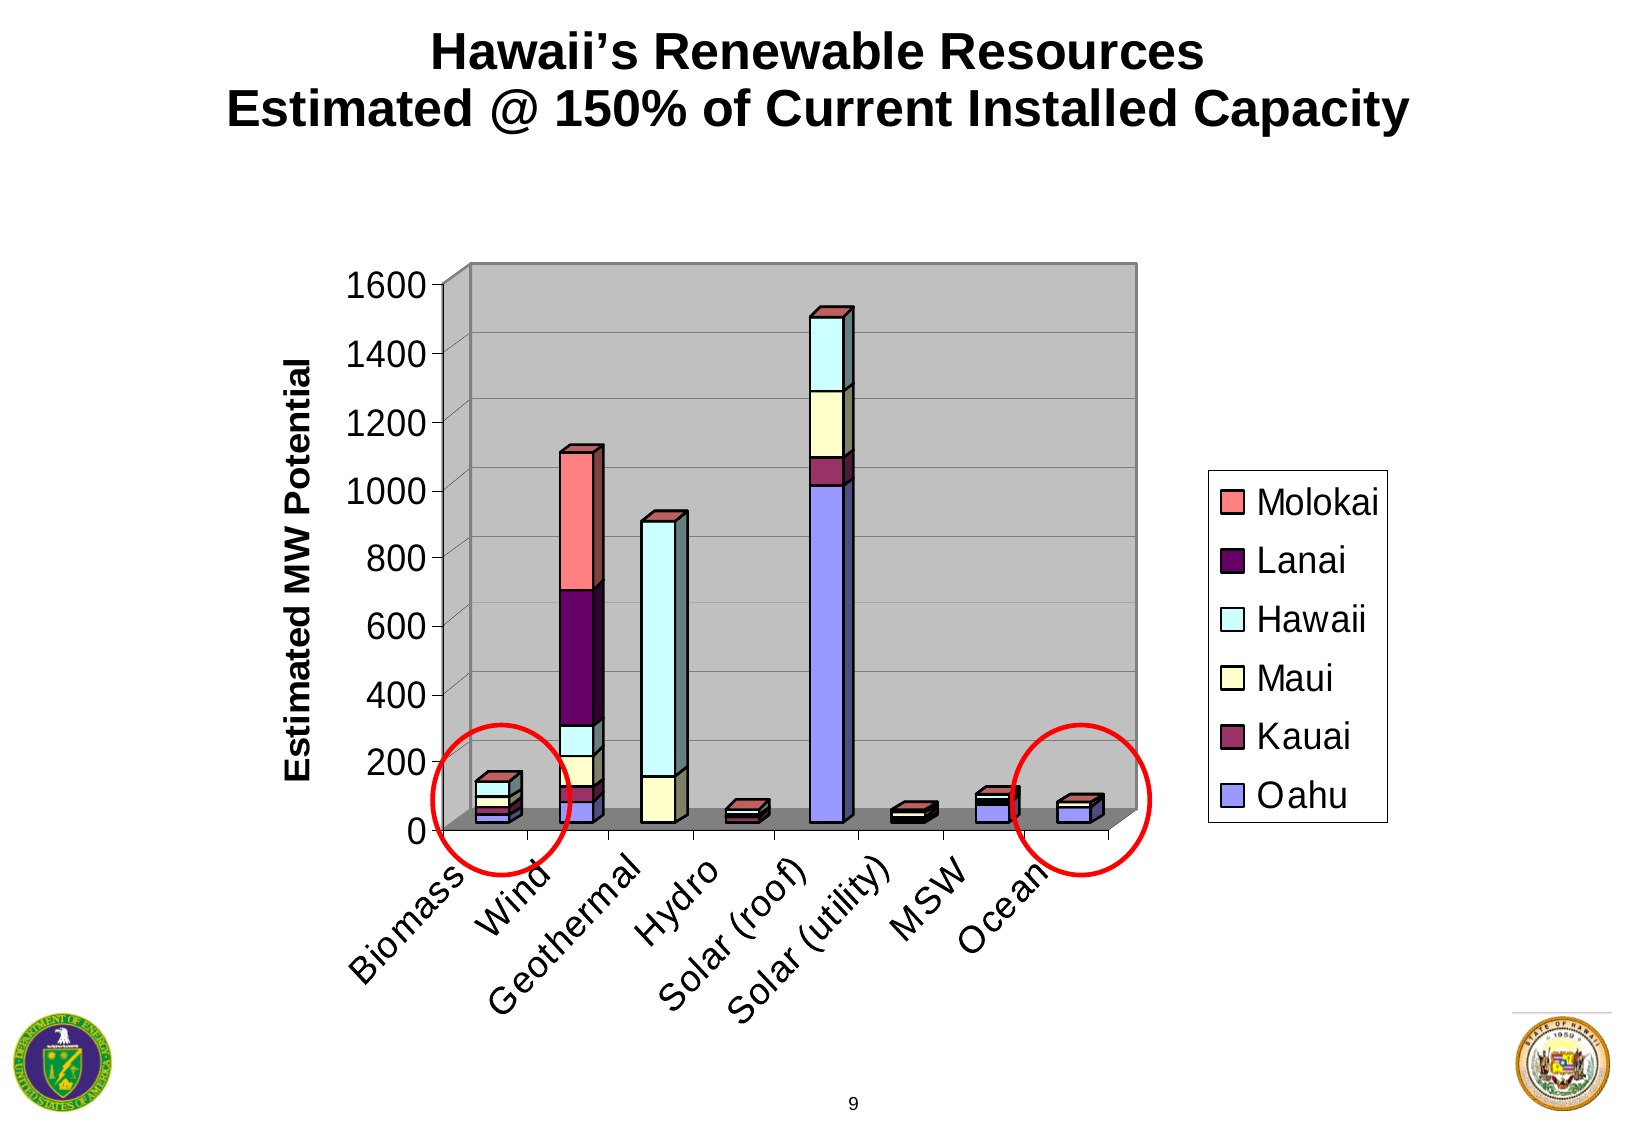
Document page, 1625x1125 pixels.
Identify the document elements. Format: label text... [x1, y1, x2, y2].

title Hawaii’s Renewable Resources Estimated @ 150% of Current Installed Capacity [174, 24, 1463, 163]
picture [1512, 1012, 1612, 1113]
picture [12, 1012, 113, 1113]
chart [174, 212, 1413, 1083]
